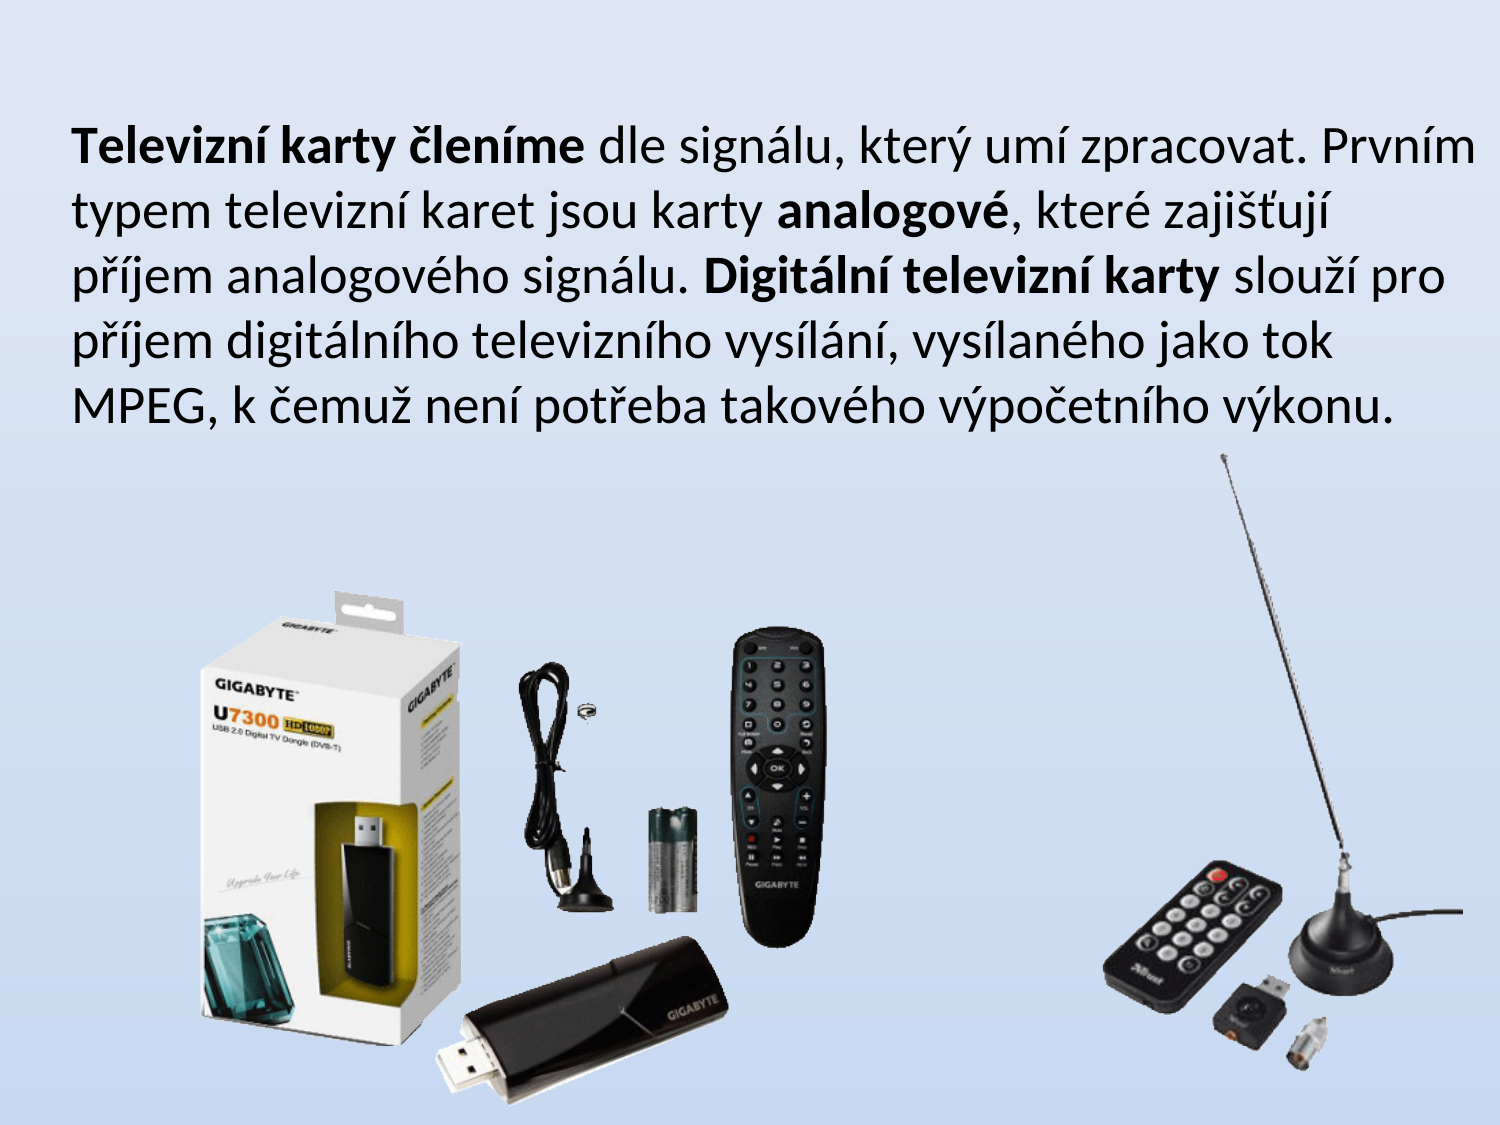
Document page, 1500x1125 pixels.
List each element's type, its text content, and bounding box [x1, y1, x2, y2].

text_box Televizní karty členíme dle signálu, který umí zpracovat. Prvním typem televizní karet jsou karty analogové, které zajišťují příjem analogového signálu. Digitální televizní karty slouží pro příjem digitálního televizního vysílání, vysílaného jako tok MPEG, k čemuž není potřeba takového výpočetního výkonu. [0, 101, 1500, 658]
picture [194, 550, 845, 1121]
picture [1045, 408, 1463, 1081]
